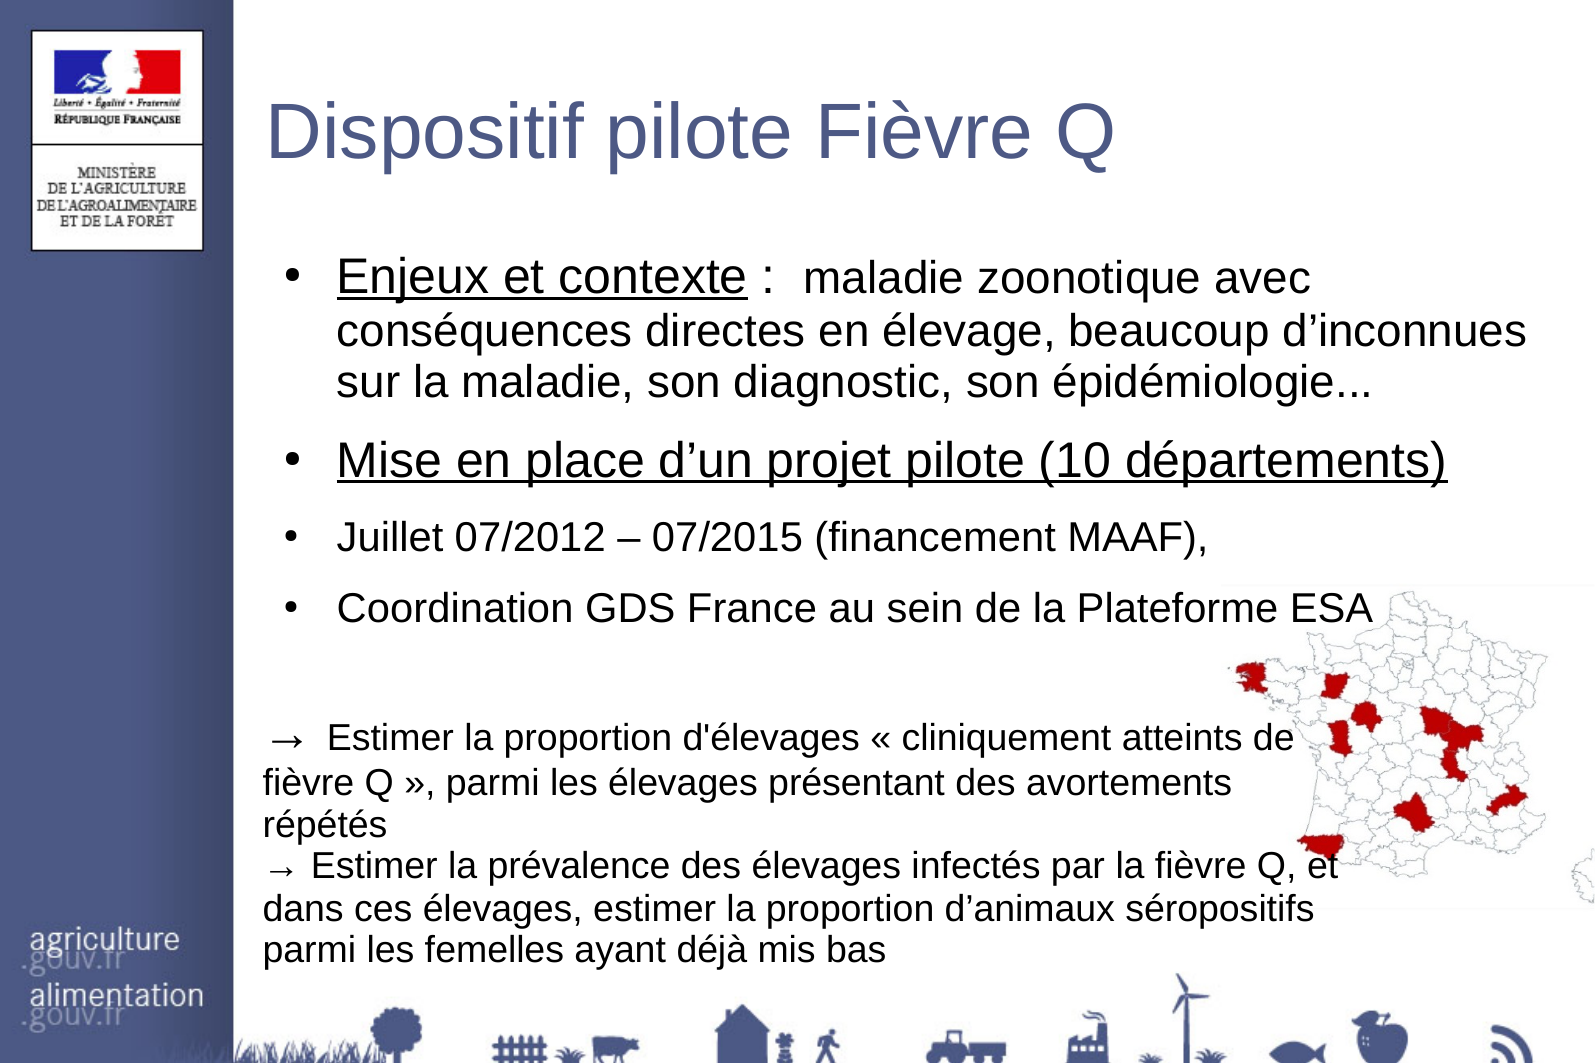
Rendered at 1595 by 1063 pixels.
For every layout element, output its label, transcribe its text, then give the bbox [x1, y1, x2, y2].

title Dispositif pilote Fièvre Q [265, 42, 1536, 220]
picture [0, 0, 1595, 1063]
list Enjeux et contexte : maladie zoonotique avec conséquences directes en élevage, beaucoup d’inconnues sur la maladie, son diagnostic, son épidémiologie... Mise en place d’un projet pilote (10 départements) Juillet 07/2012 – 07/2015 (financement MAAF), Coordination GDS France au sein de la Plateforme ESA [265, 248, 1536, 650]
text_box → Estimer la proportion d'élevages « cliniquement atteints de fièvre Q », parmi les élevages présentant des avortements répétés → Estimer la prévalence des élevages infectés par la fièvre Q, et dans ces élevages, estimer la proportion d’animaux séropositifs parmi les femelles ayant déjà mis bas [177, 697, 1372, 979]
